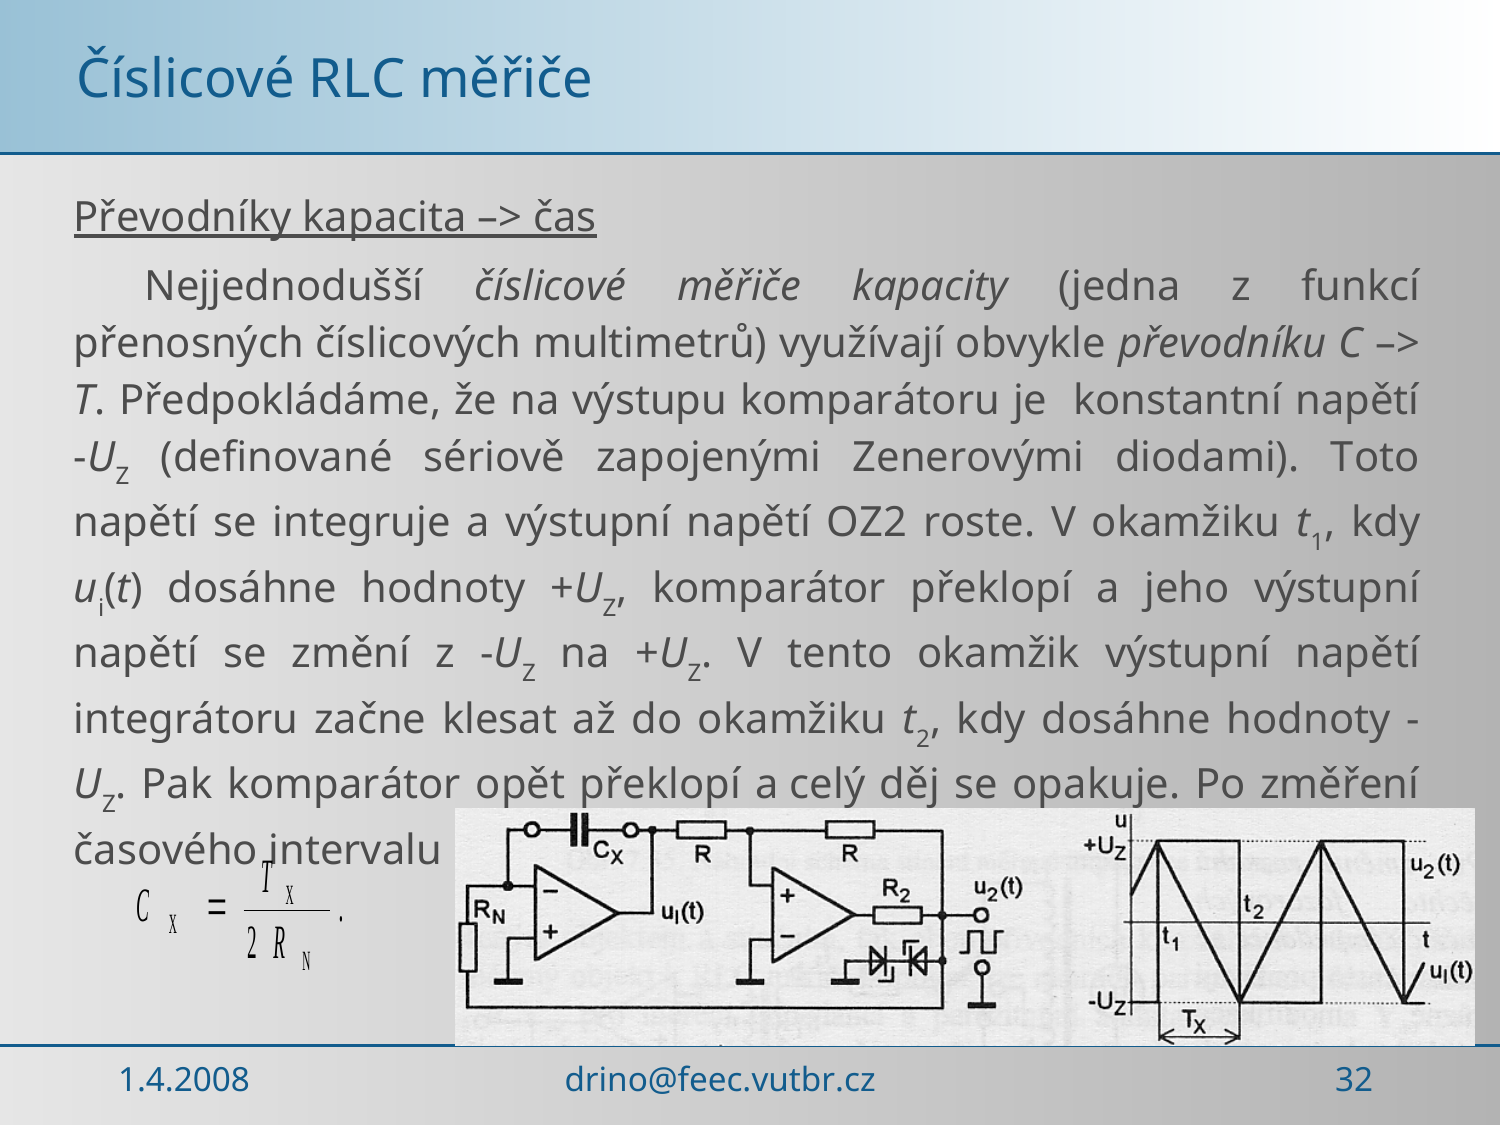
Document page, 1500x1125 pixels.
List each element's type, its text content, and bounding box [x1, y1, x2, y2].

text_box Převodníky kapacita –> čas Nejjednodušší číslicové měřiče kapacity (jedna z funkcí přenosných číslicových multimetrů) využívají obvykle převodníku C –> T. Předpokládáme, že na výstupu komparátoru je konstantní napětí -UZ (definované sériově zapojenými Zenerovými diodami). Toto napětí se integruje a výstupní napětí OZ2 roste. V okamžiku t1, kdy ui(t) dosáhne hodnoty +UZ, komparátor překlopí a jeho výstupní napětí se změní z -UZ na +UZ. V tento okamžik výstupní napětí integrátoru začne klesat až do okamžiku t2, kdy dosáhne hodnoty -UZ. Pak komparátor opět překlopí a celý děj se opakuje. Po změření časového intervalu TX=t1-t2, který lze snadno změřit čítačem, platí že [59, 178, 1442, 893]
picture [130, 845, 358, 982]
picture [455, 808, 1475, 1046]
text_box 1.4.2008 [103, 1049, 432, 1125]
title Číslicové RLC měřiče [0, 0, 1500, 152]
text_box 17 [1075, 1049, 1388, 1125]
text_box drino@feec.vutbr.cz [454, 1049, 987, 1125]
